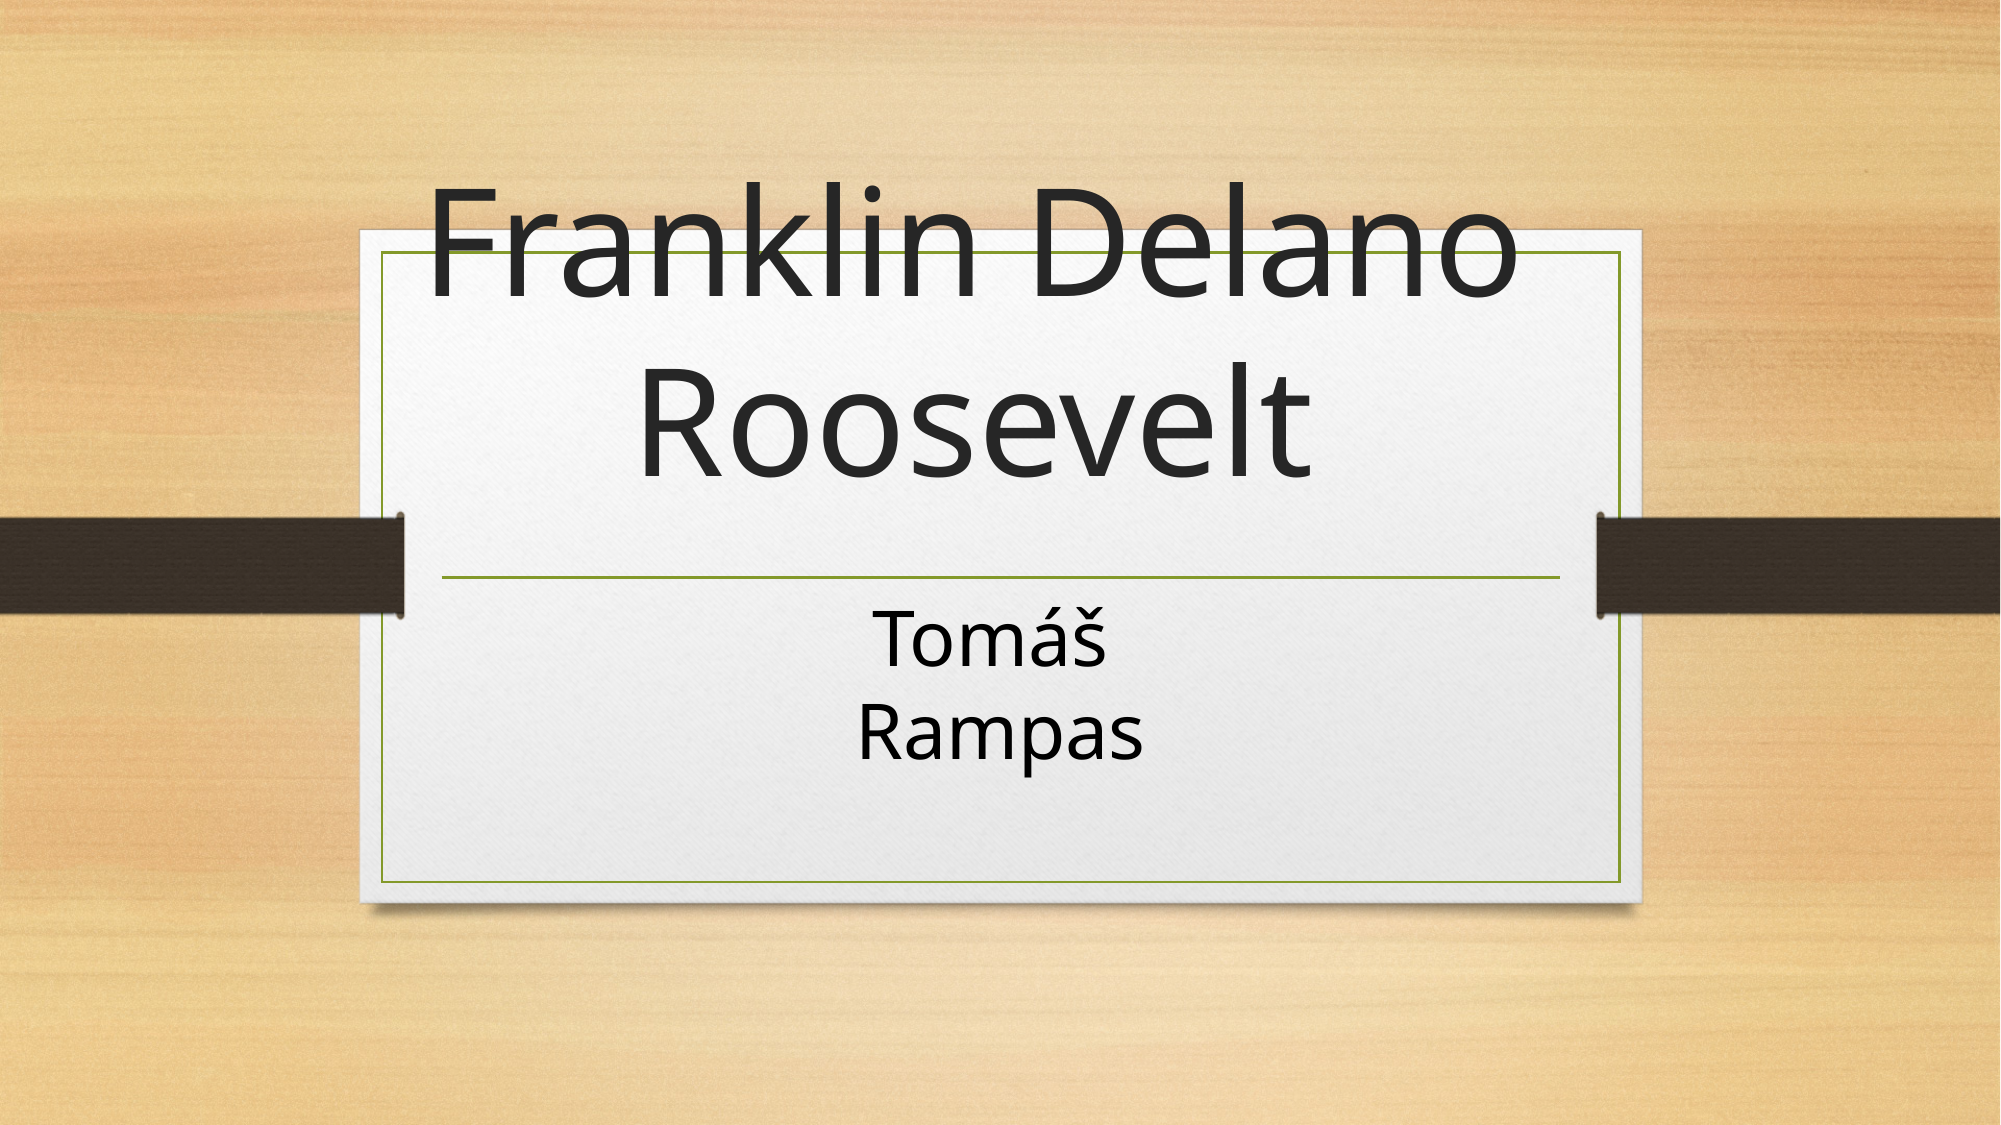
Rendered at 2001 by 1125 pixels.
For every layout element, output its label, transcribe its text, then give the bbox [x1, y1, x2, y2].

title Franklin Delano Roosevelt [385, 139, 1560, 556]
subtitle Tomáš Rampas [441, 600, 1560, 817]
